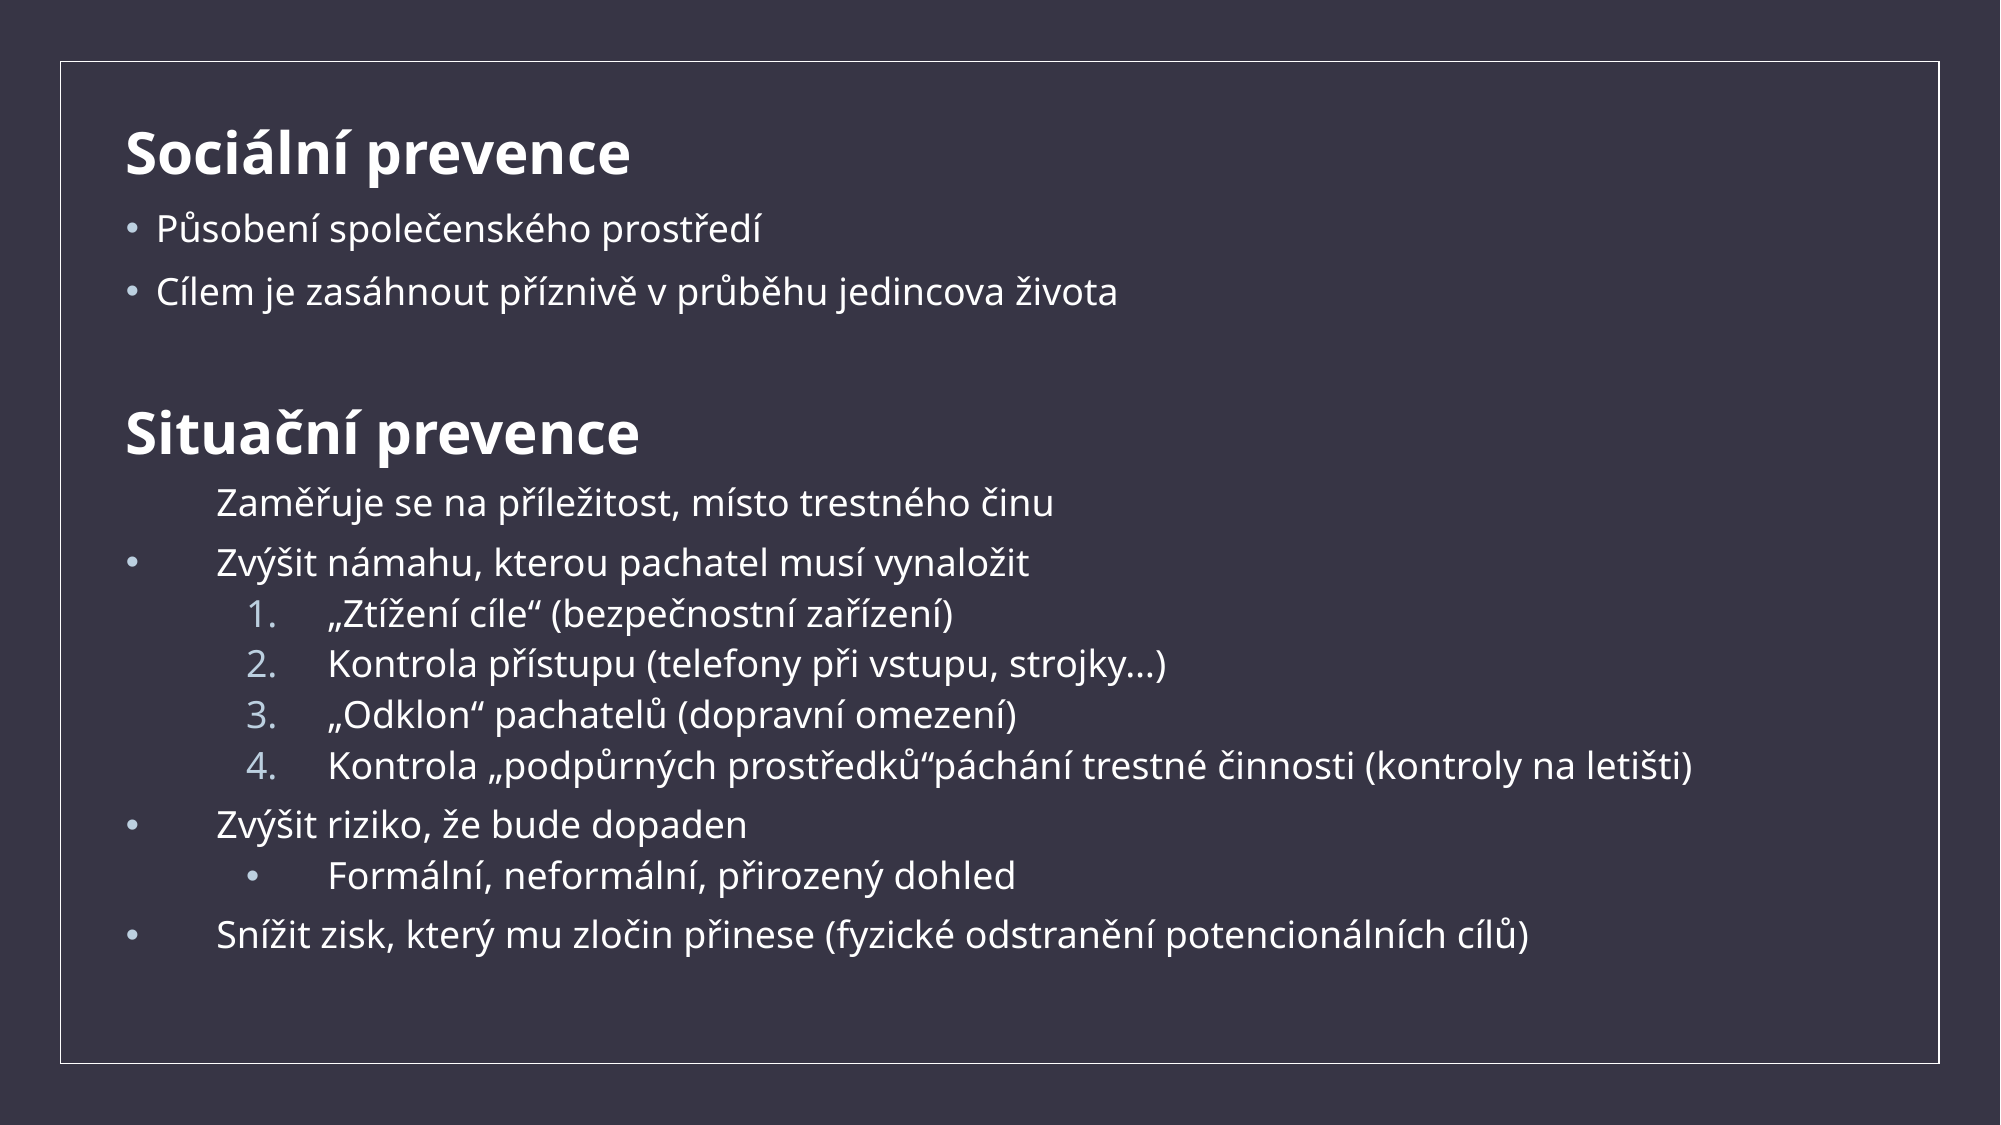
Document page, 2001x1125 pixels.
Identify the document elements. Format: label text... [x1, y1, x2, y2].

list Sociální prevence Působení společenského prostředí Cílem je zasáhnout příznivě v průběhu jedincova života Situační prevence Zaměřuje se na příležitost, místo trestného činu Zvýšit námahu, kterou pachatel musí vynaložit „Ztížení cíle“ (bezpečnostní zařízení) Kontrola přístupu (telefony při vstupu, strojky…) „Odklon“ pachatelů (dopravní omezení) Kontrola „podpůrných prostředků“páchání trestné činnosti (kontroly na letišti) Zvýšit riziko, že bude dopaden Formální, neformální, přirozený dohled Snížit zisk, který mu zločin přinese (fyzické odstranění potencionálních cílů) [110, 108, 1849, 1083]
